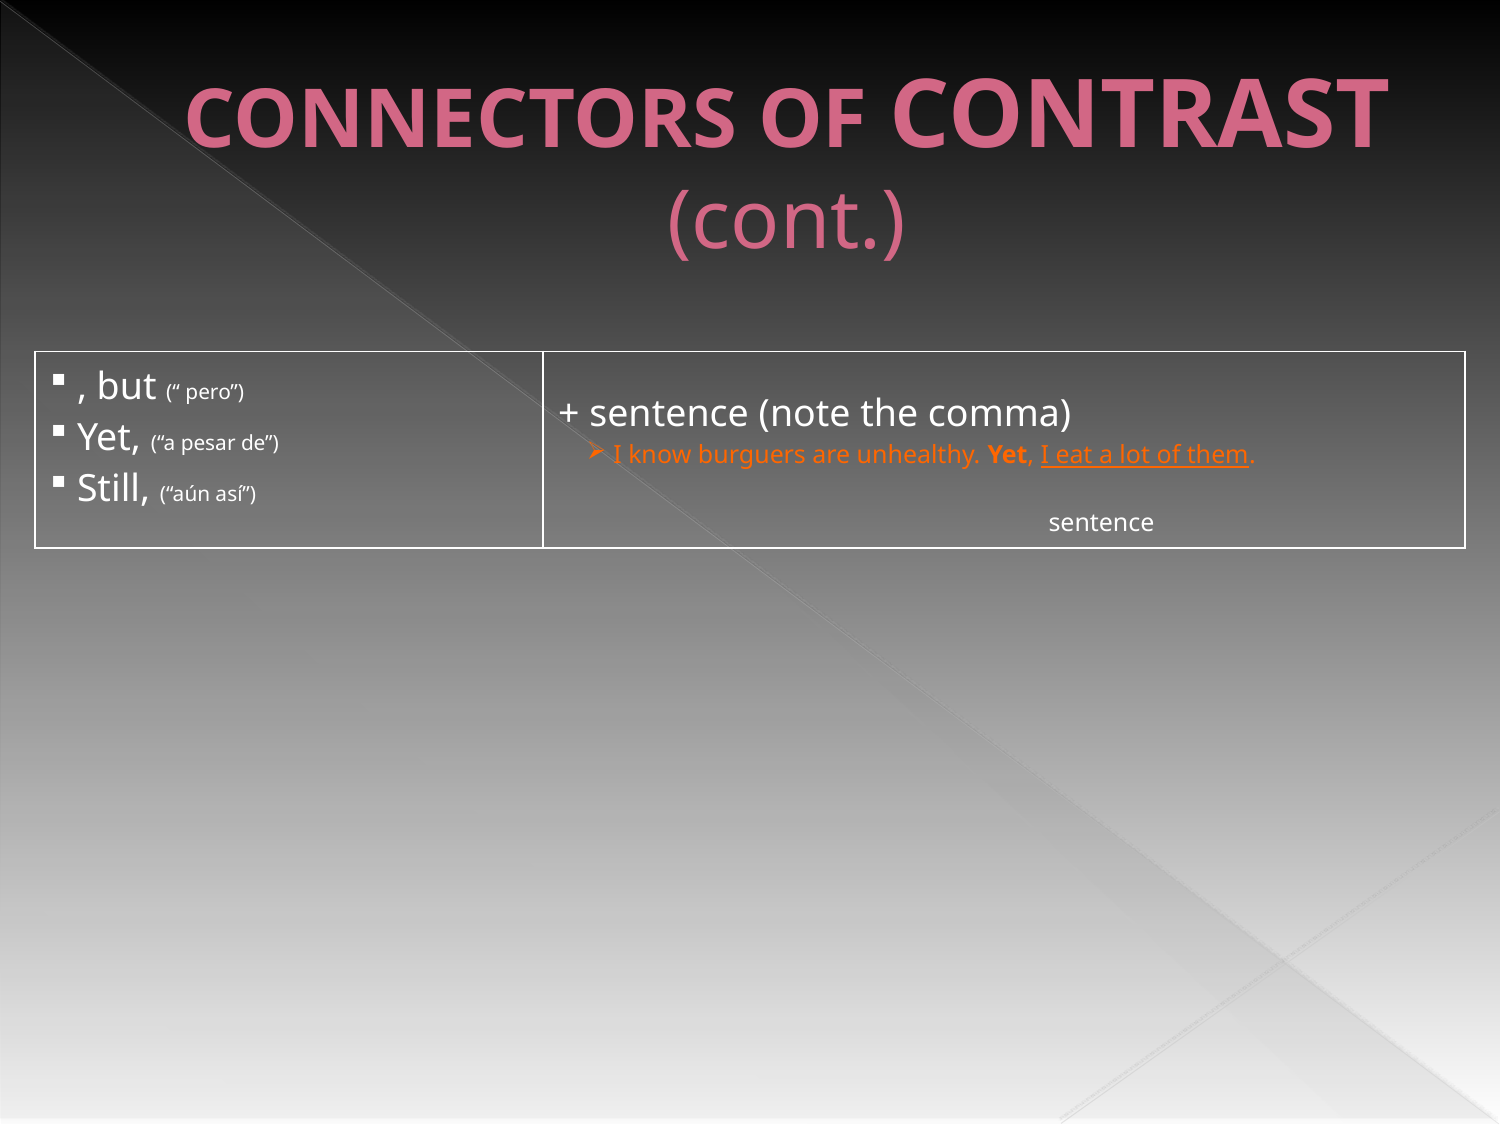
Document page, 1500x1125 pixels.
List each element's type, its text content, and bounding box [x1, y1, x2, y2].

table_header + sentence (note the comma) I know burguers are unhealthy. Yet, I eat a lot of them. sentence [544, 352, 1464, 547]
title CONNECTORS OF CONTRAST (cont.) [75, 43, 1425, 274]
table_header , but (“ pero”) Yet, (“a pesar de”) Still, (“aún así”) [36, 352, 542, 547]
